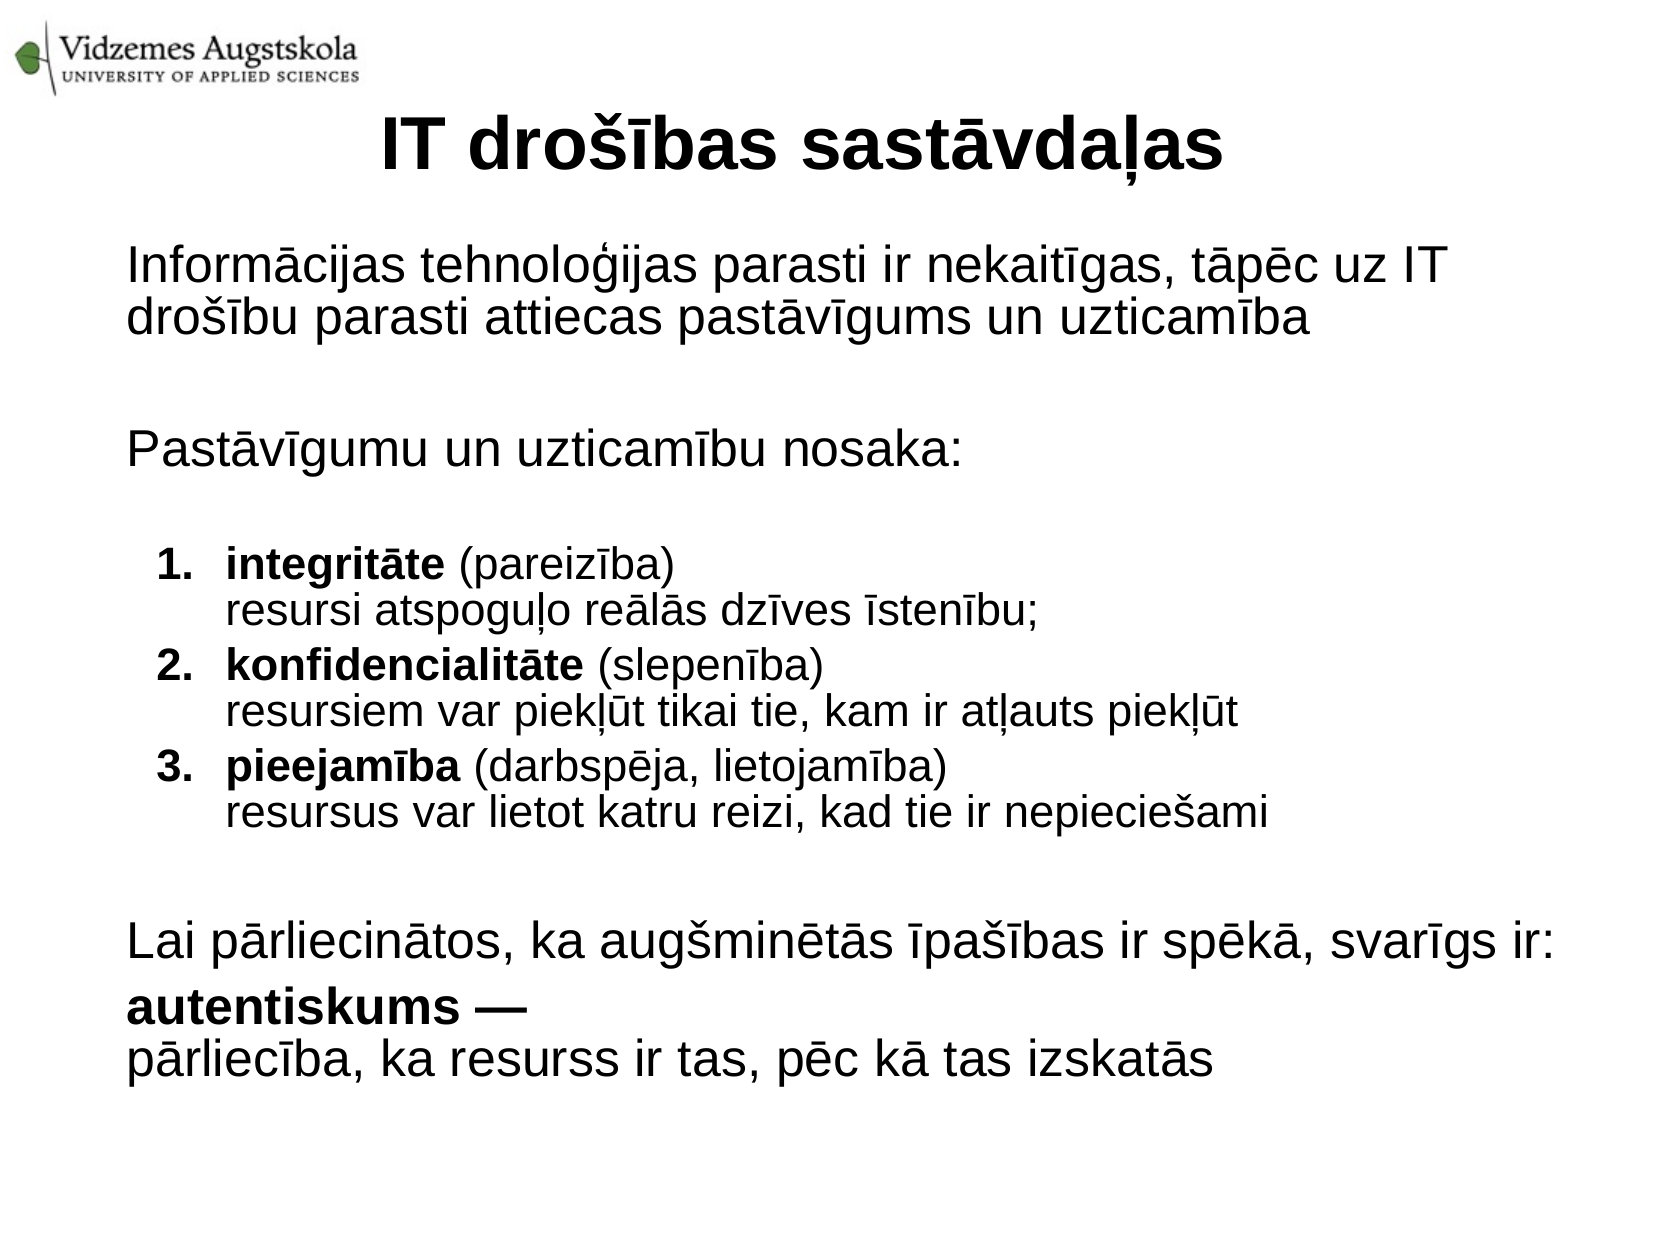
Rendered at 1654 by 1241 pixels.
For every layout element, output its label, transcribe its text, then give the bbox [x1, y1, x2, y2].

list Informācijas tehnoloģijas parasti ir nekaitīgas, tāpēc uz IT drošību parasti attiecas pastāvīgums un uzticamība Pastāvīgumu un uzticamību nosaka: integritāte (pareizība) resursi atspoguļo reālās dzīves īstenību; konfidencialitāte (slepenība) resursiem var piekļūt tikai tie, kam ir atļauts piekļūt pieejamība (darbspēja, lietojamība) resursus var lietot katru reizi, kad tie ir nepieciešami Lai pārliecinātos, ka augšminētās īpašības ir spēkā, svarīgs ir: autentiskums — pārliecība, ka resurss ir tas, pēc kā tas izskatās [82, 236, 1569, 1107]
title IT drošības sastāvdaļas [94, 96, 1512, 195]
picture [5, 2, 368, 113]
